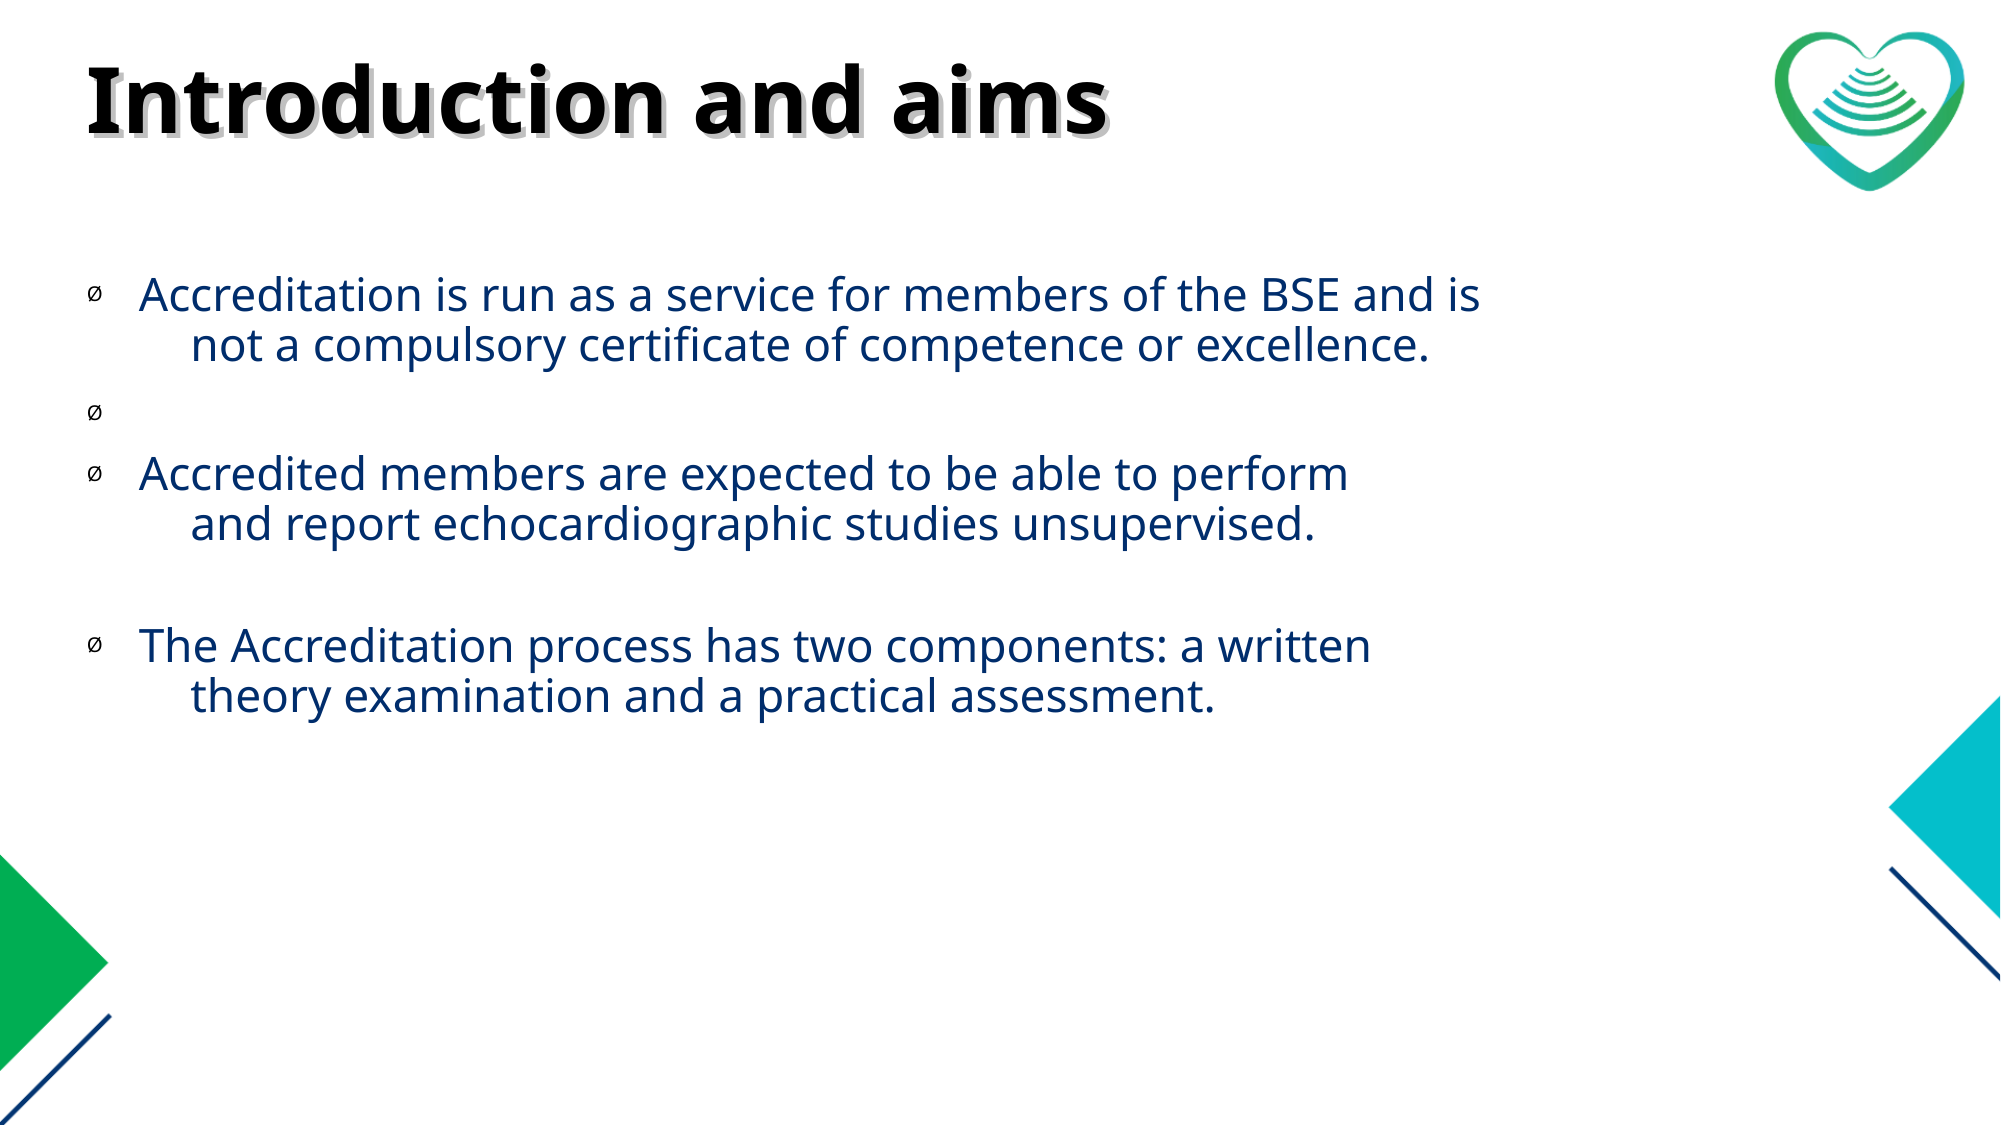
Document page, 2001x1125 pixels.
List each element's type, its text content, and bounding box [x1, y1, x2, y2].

title Introduction and aims [71, 46, 1797, 200]
list Accreditation is run as a service for members of the BSE and is not a compulsory certificate of competence or excellence. Accredited members are expected to be able to perform and report echocardiographic studies unsupervised. The Accreditation process has two components: a written theory examination and a practical assessment. [228, 215, 1743, 1001]
